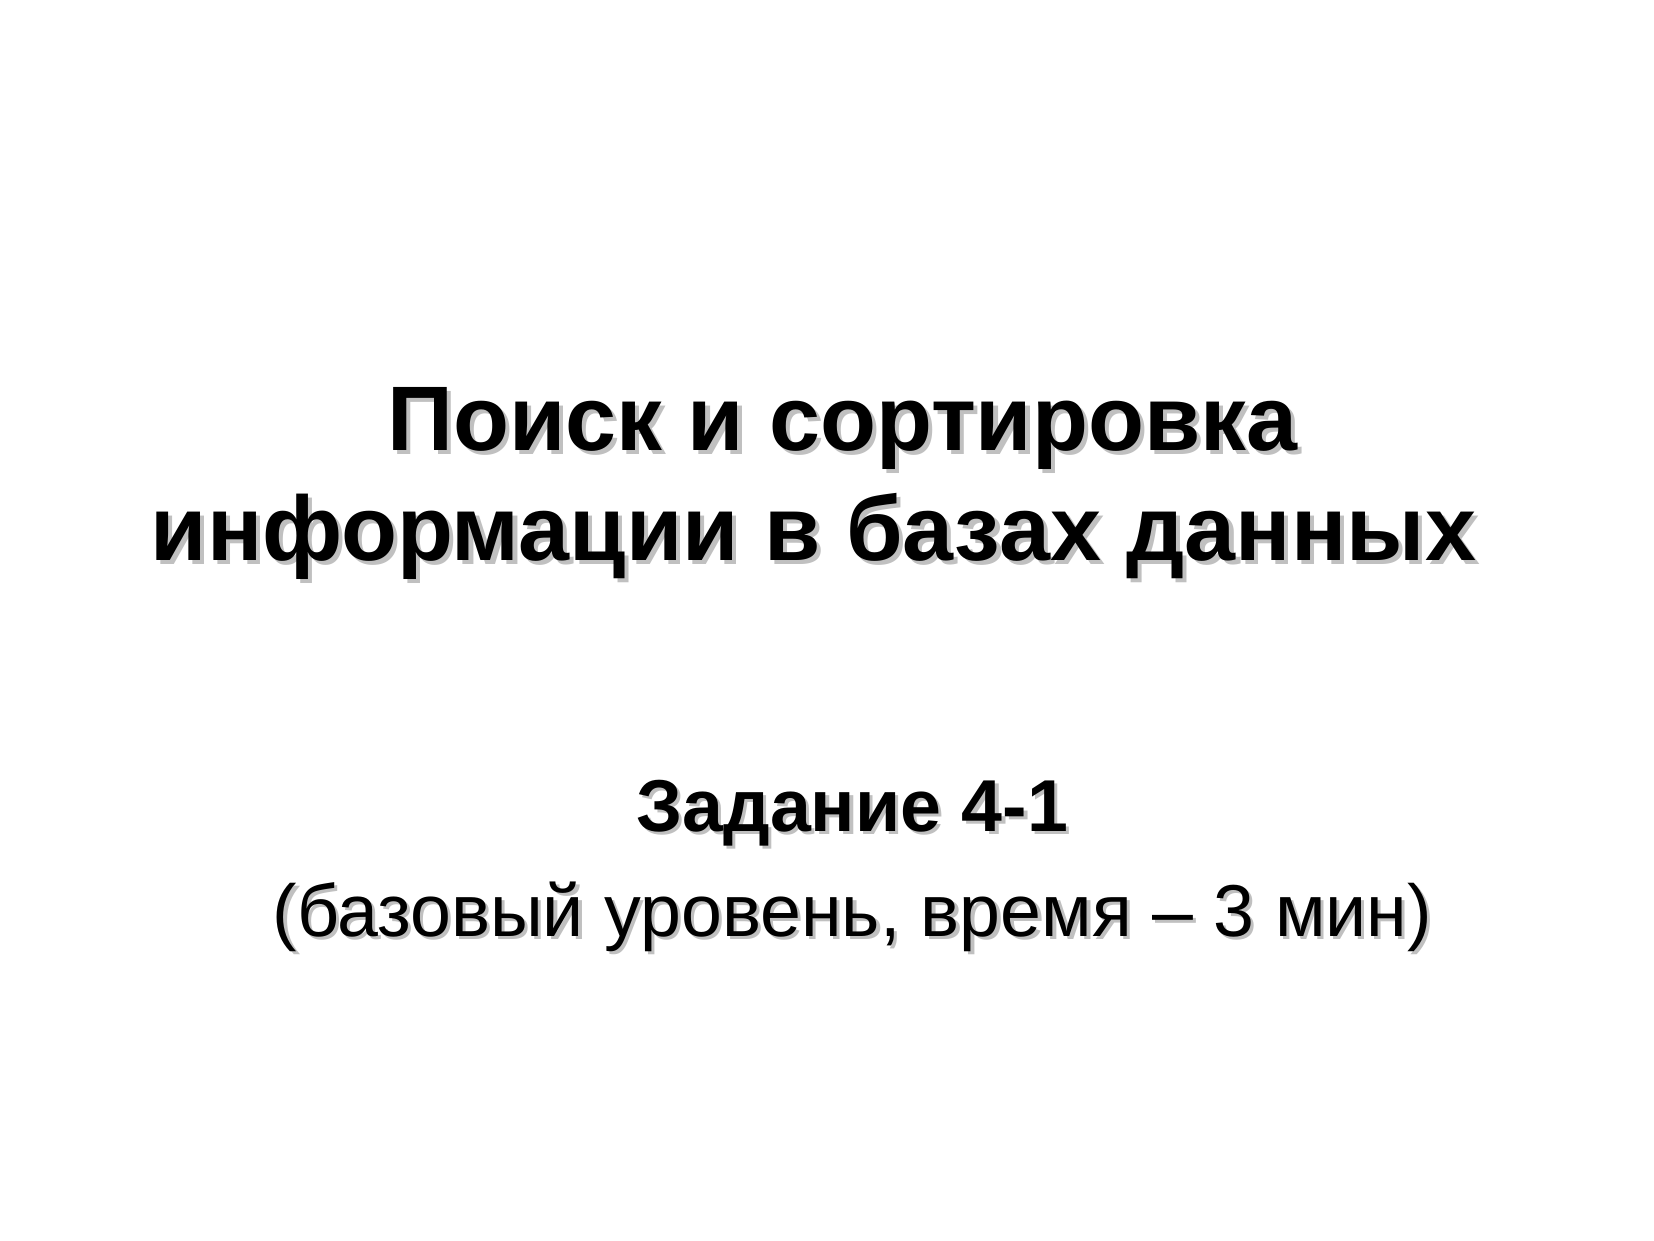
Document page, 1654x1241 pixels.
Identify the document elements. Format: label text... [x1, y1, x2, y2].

title Поиск и сортировка информации в базах данных [124, 278, 1530, 659]
text_box Задание 4-1 (базовый уровень, время – 3 мин) [162, 750, 1517, 1020]
